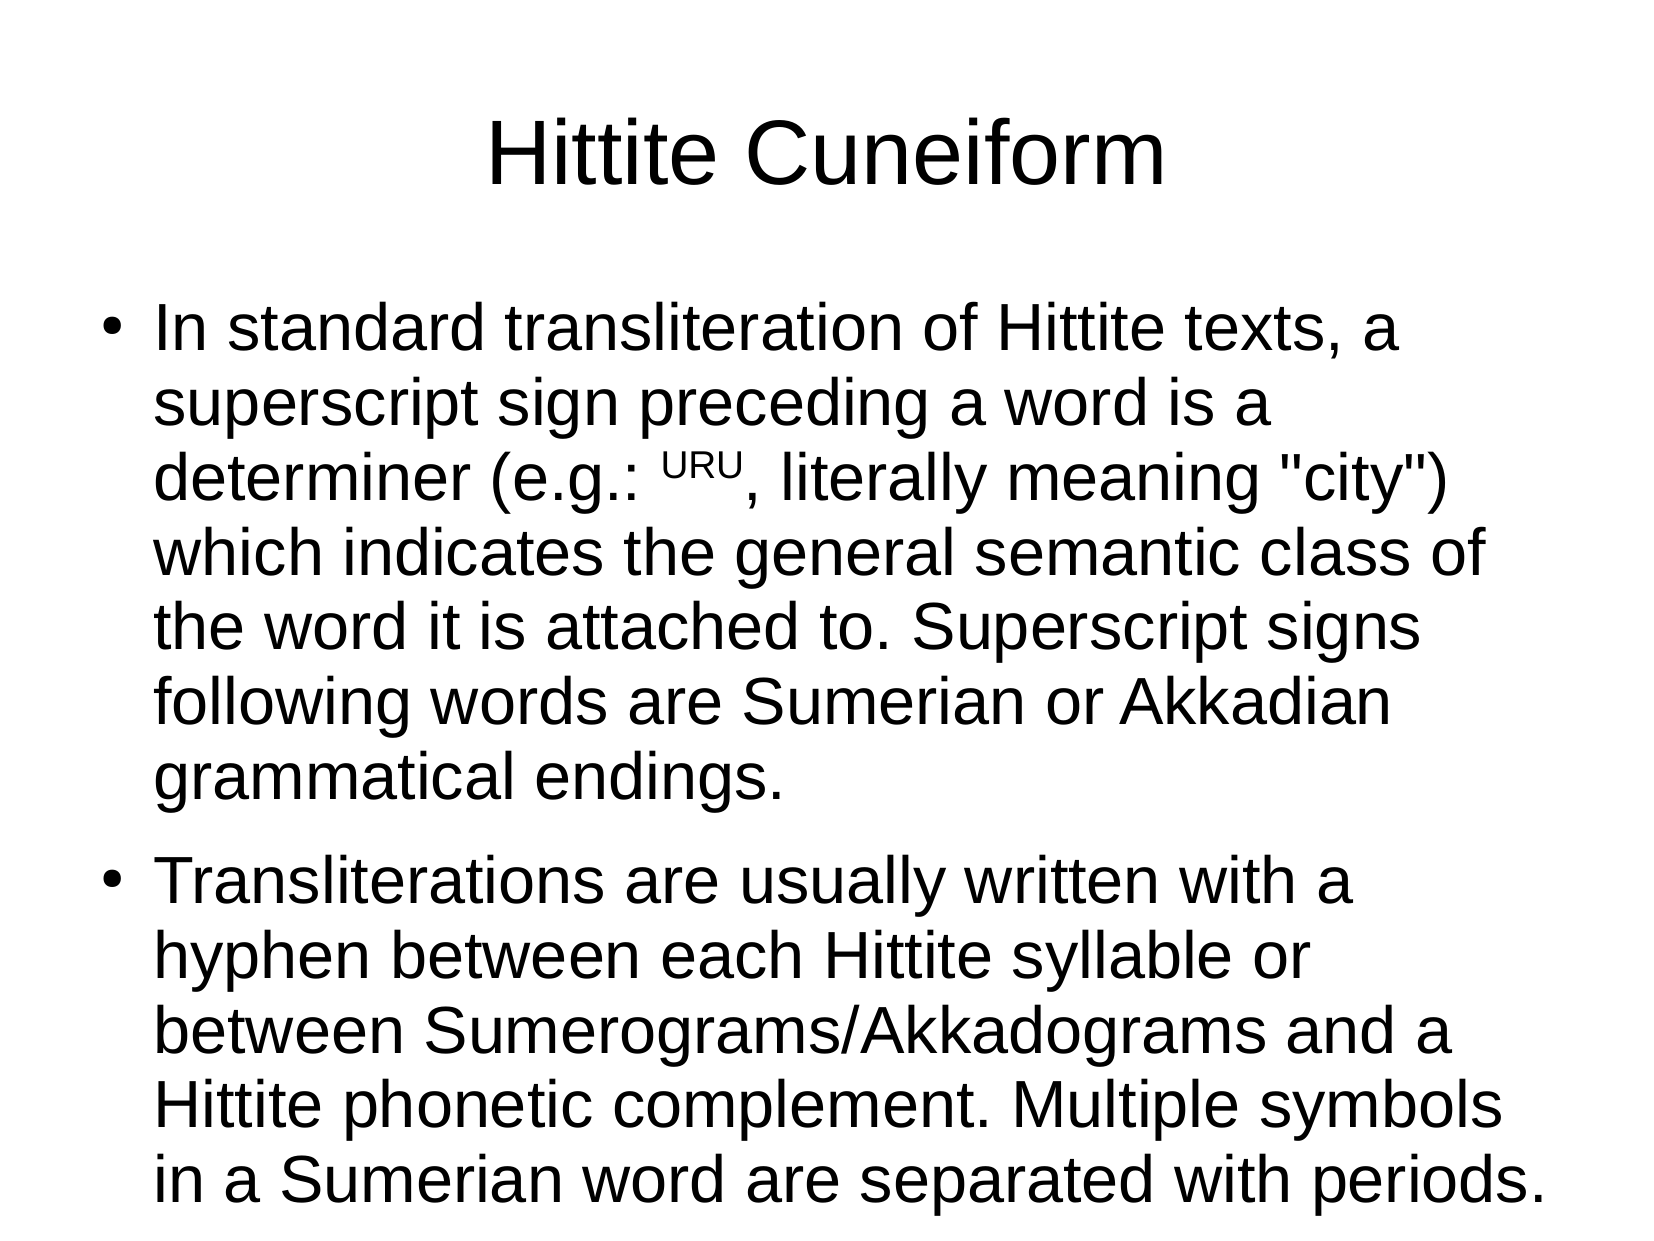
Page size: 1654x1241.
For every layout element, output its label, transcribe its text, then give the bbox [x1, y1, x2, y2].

title Hittite Cuneiform [82, 49, 1571, 257]
list In standard transliteration of Hittite texts, a superscript sign preceding a word is a determiner (e.g.: URU, literally meaning "city") which indicates the general semantic class of the word it is attached to. Superscript signs following words are Sumerian or Akkadian grammatical endings. Transliterations are usually written with a hyphen between each Hittite syllable or between Sumerograms/Akkadograms and a Hittite phonetic complement. Multiple symbols in a Sumerian word are separated with periods. [82, 290, 1571, 1217]
